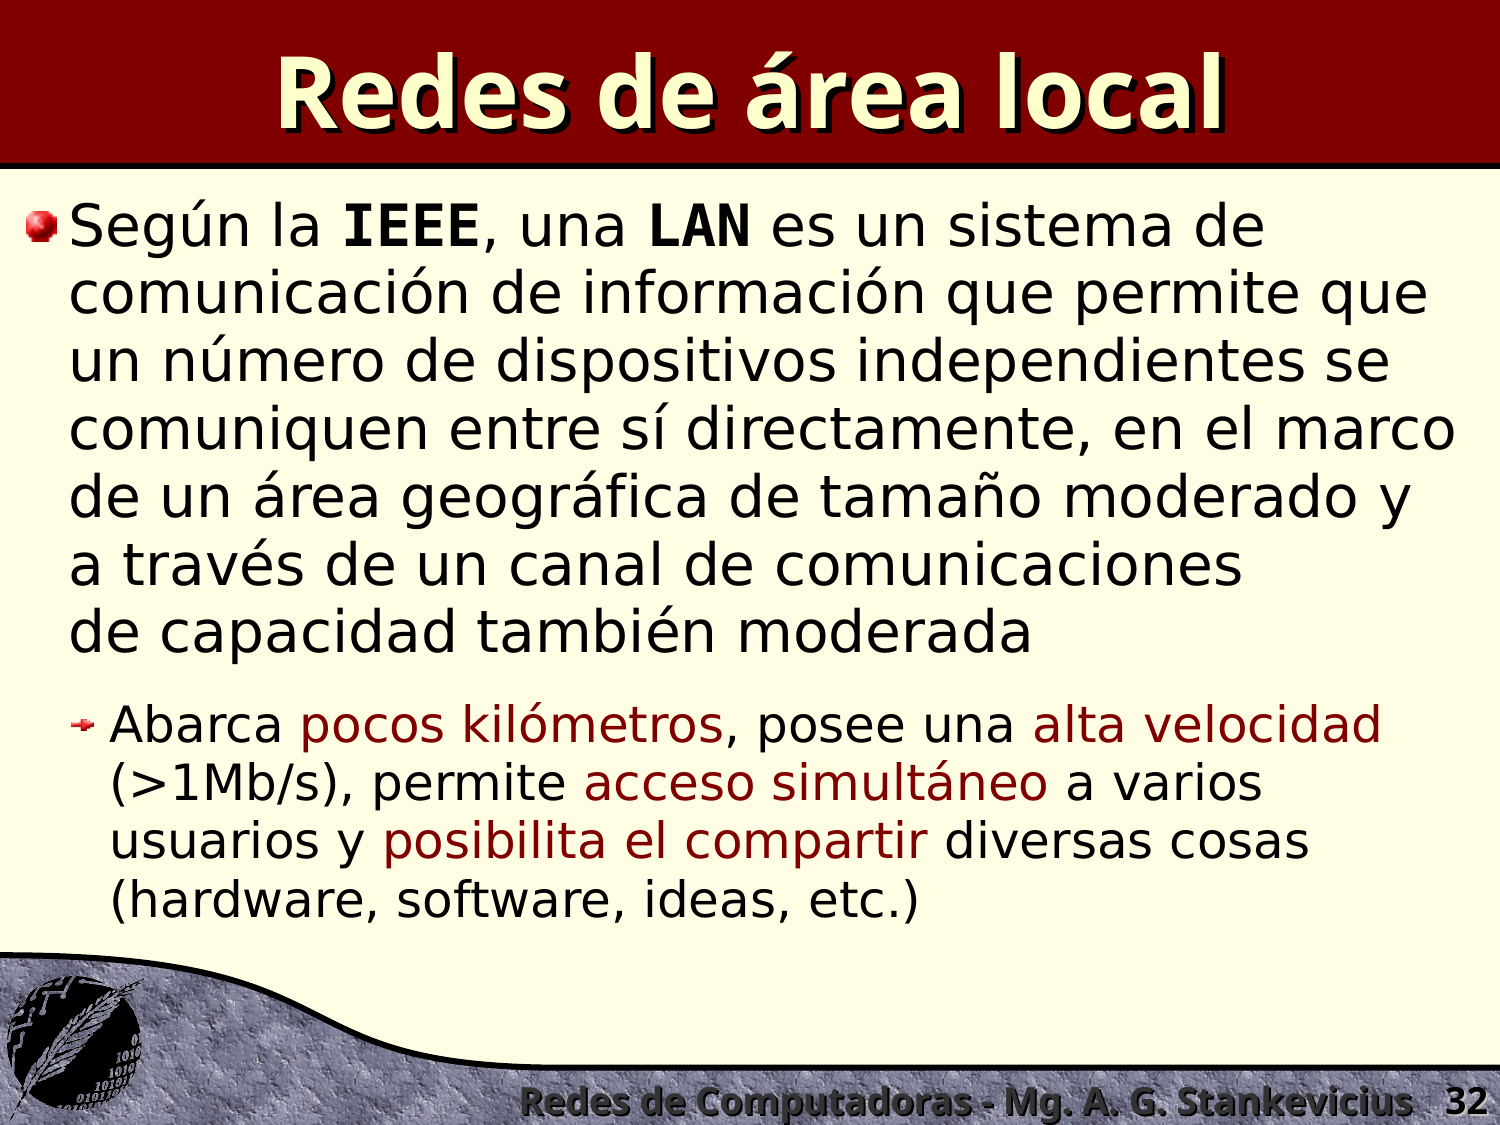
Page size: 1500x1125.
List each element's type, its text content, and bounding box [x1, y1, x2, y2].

list Según la IEEE, una LAN es un sistema de comunicación de información que permite que un número de dispositivos independientes se comuniquen entre sí directamente, en el marco de un área geográfica de tamaño moderado y a través de un canal de comunicaciones de capacidad también moderada Abarca pocos kilómetros, posee una alta velocidad (>1Mb/s), permite acceso simultáneo a varios usuarios y posibilita el compartir diversas cosas (hardware, software, ideas, etc.) [11, 192, 1486, 929]
title Redes de área local [15, 5, 1485, 160]
picture [1047, 1100, 1054, 1110]
picture [0, 959, 1500, 1125]
picture [790, 1100, 795, 1110]
